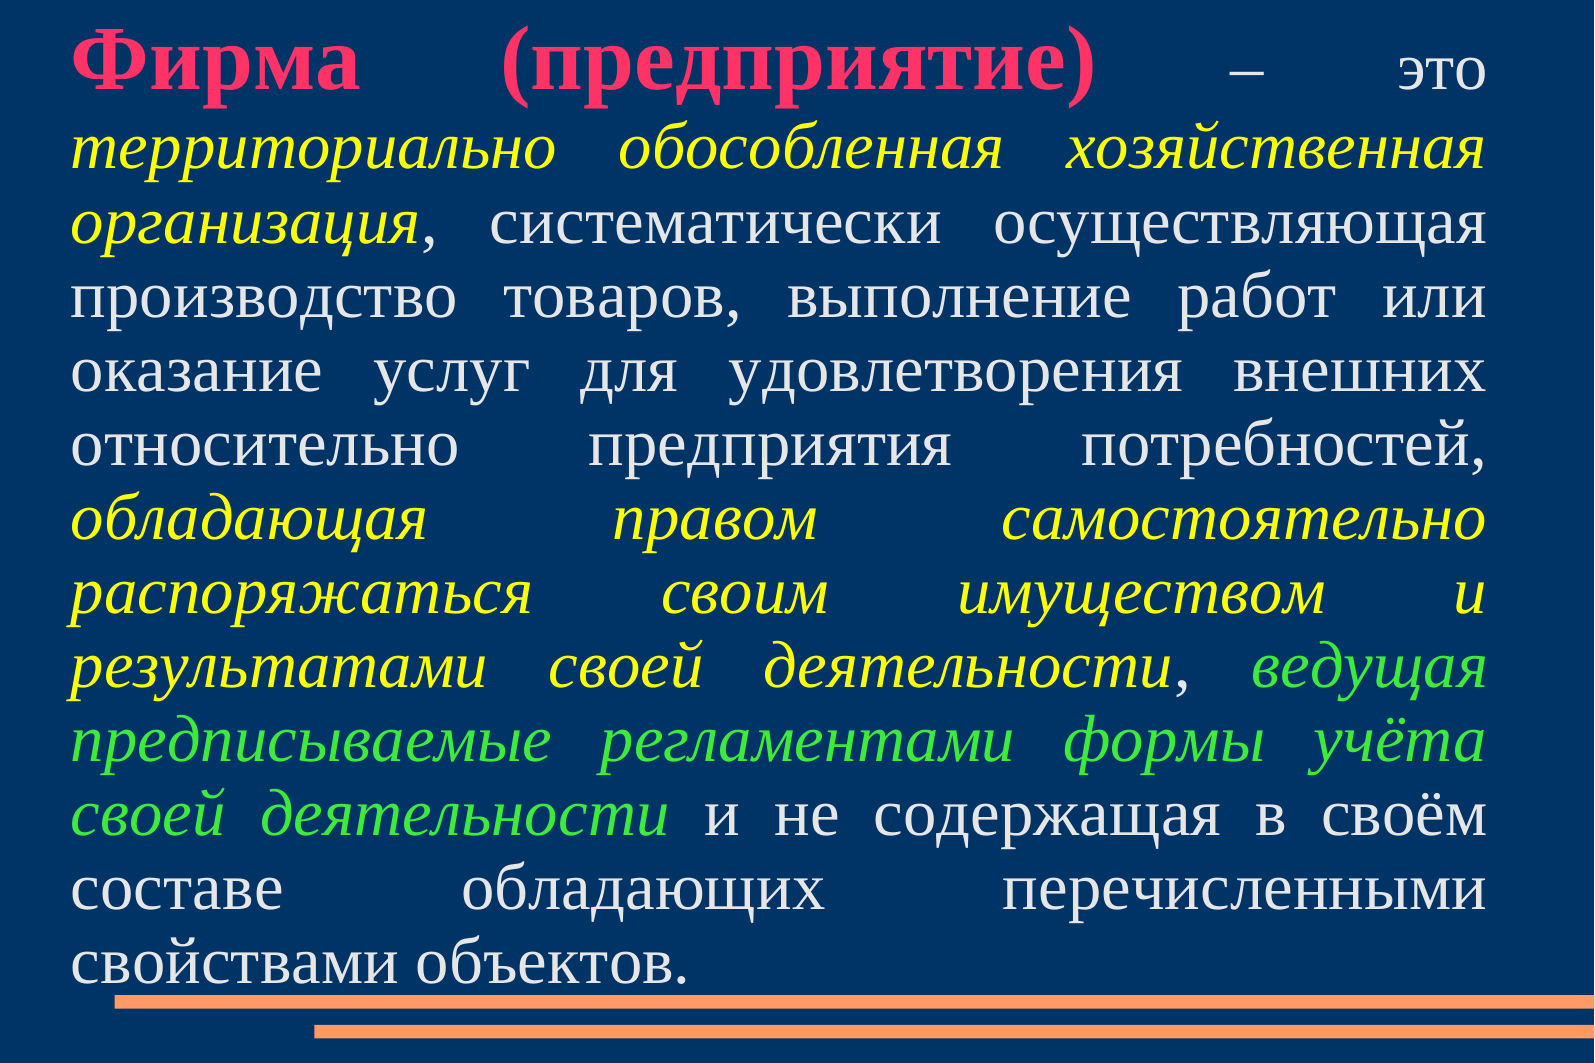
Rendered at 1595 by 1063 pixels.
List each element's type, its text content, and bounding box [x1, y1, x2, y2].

list Фирма (предприятие) – это территориально обособленная хозяйственная организация, систематически осуществляющая производство товаров, выполнение работ или оказание услуг для удовлетворения внешних относительно предприятия потребностей, обладающая правом самостоятельно распоряжаться своим имуществом и результатами своей деятельности, ведущая предписываемые регламентами формы учёта своей деятельности и не содержащая в своём составе обладающих перечисленными свойствами объектов. [0, 7, 1489, 1063]
